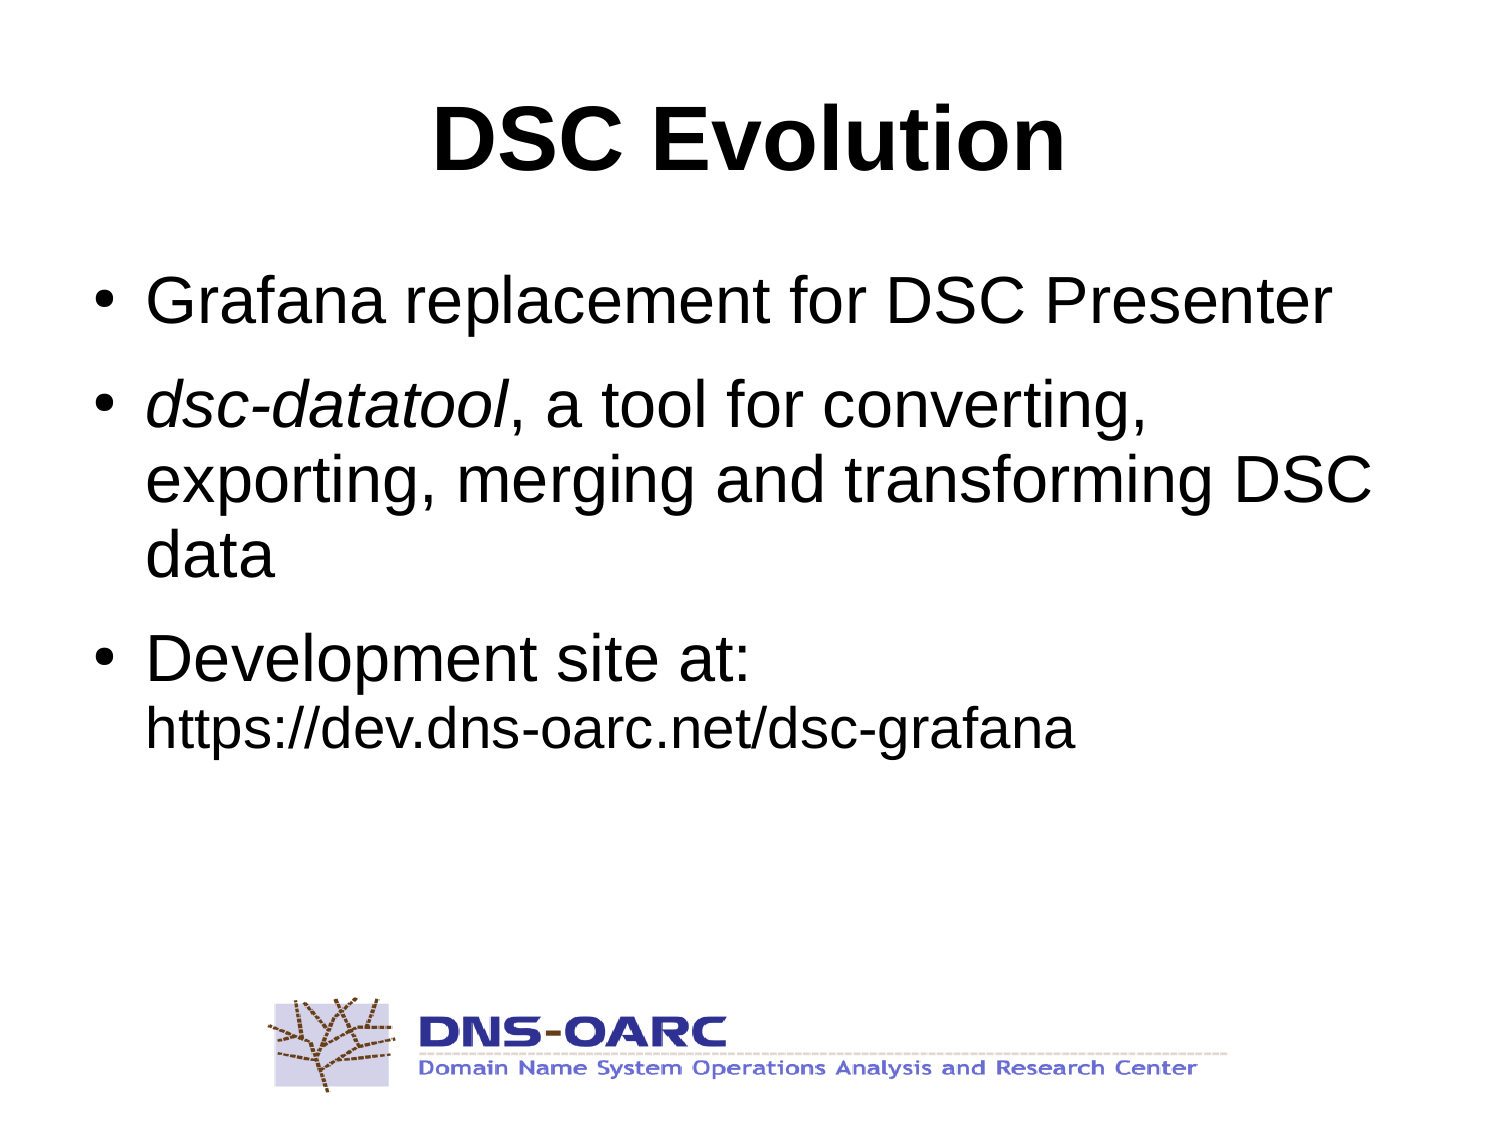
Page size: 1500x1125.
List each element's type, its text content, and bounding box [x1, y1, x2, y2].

list Grafana replacement for DSC Presenter dsc-datatool, a tool for converting, exporting, merging and transforming DSC data Development site at: https://dev.dns-oarc.net/dsc-grafana [75, 263, 1425, 916]
picture [214, 991, 1259, 1099]
title DSC Evolution [75, 44, 1425, 233]
